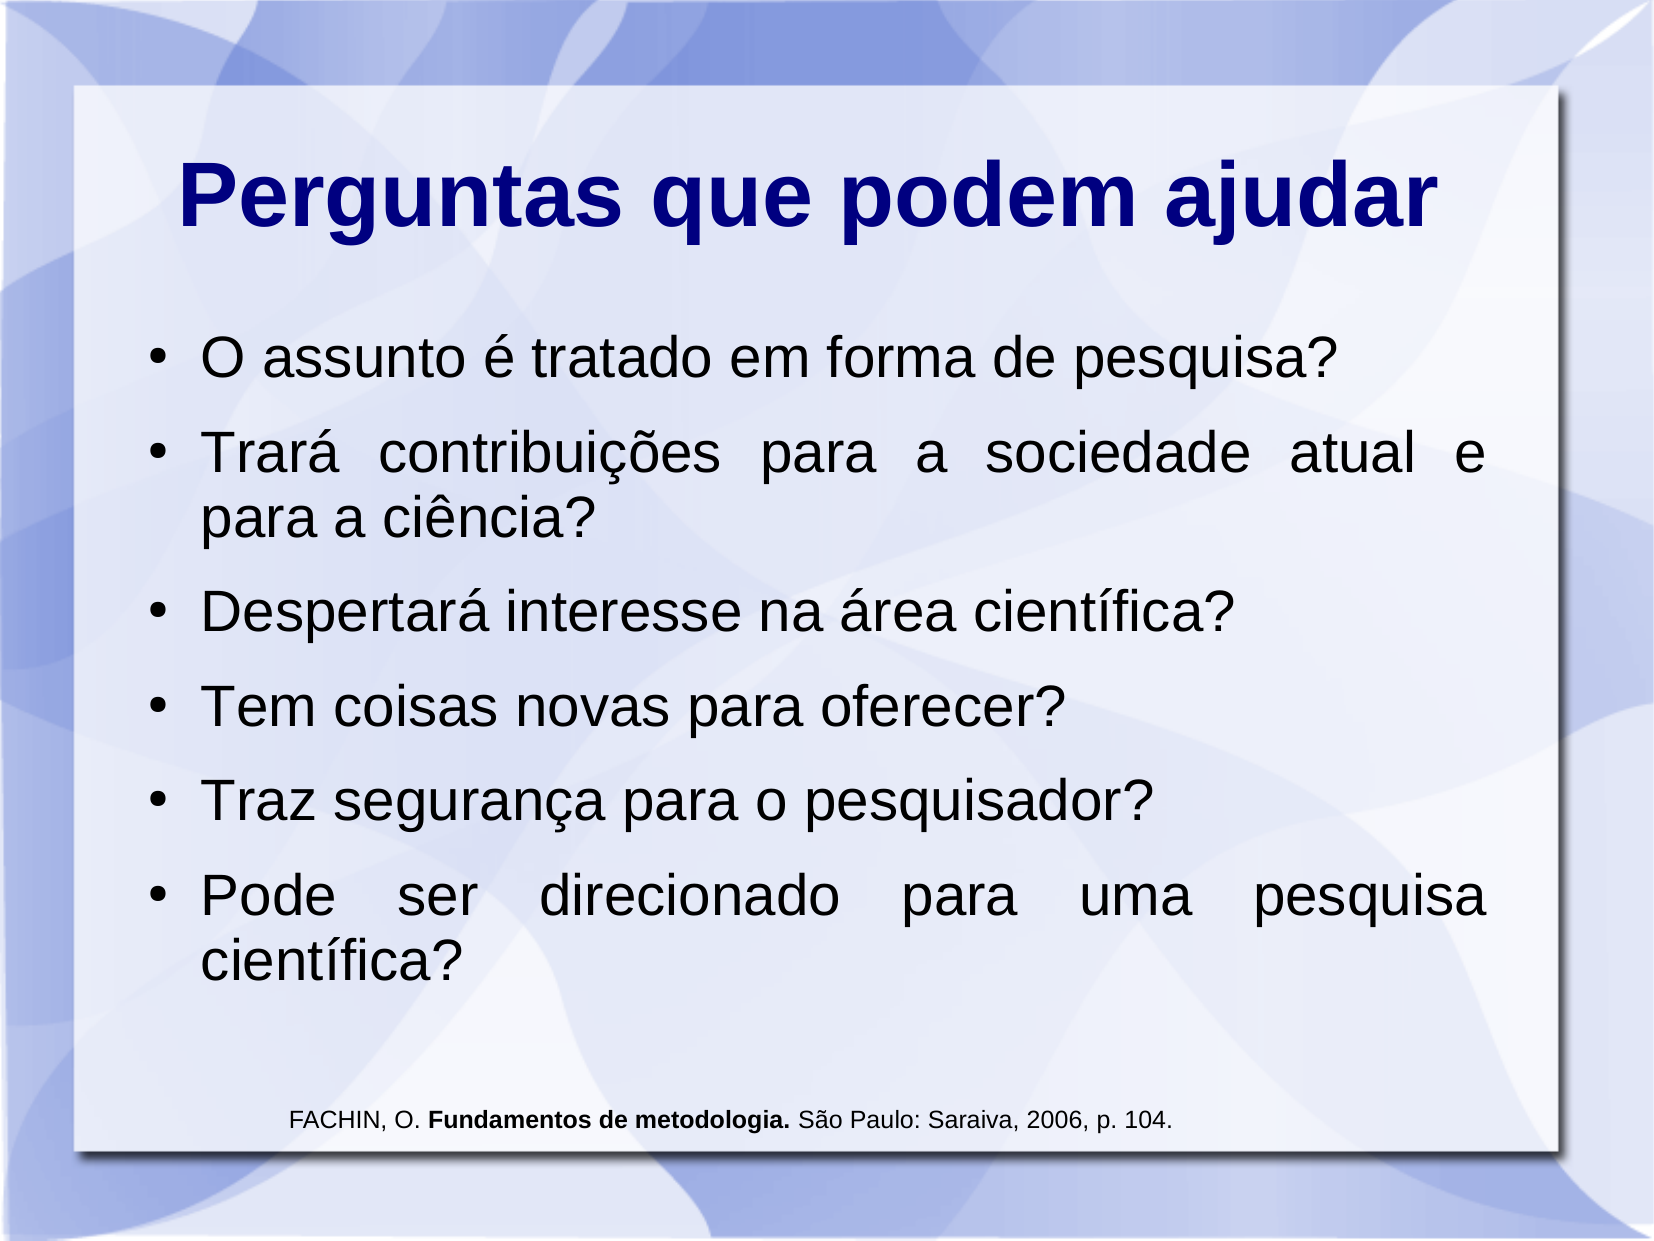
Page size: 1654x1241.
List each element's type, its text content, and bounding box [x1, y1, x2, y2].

picture [0, 0, 1654, 1241]
title Perguntas que podem ajudar [82, 90, 1536, 298]
text_box FACHIN, O. Fundamentos de metodologia. São Paulo: Saraiva, 2006, p. 104. [274, 1098, 1302, 1142]
list O assunto é tratado em forma de pesquisa? Trará contribuições para a sociedade atual e para a ciência? Despertará interesse na área científica? Tem coisas novas para oferecer? Traz segurança para o pesquisador? Pode ser direcionado para uma pesquisa científica? [129, 324, 1489, 1045]
